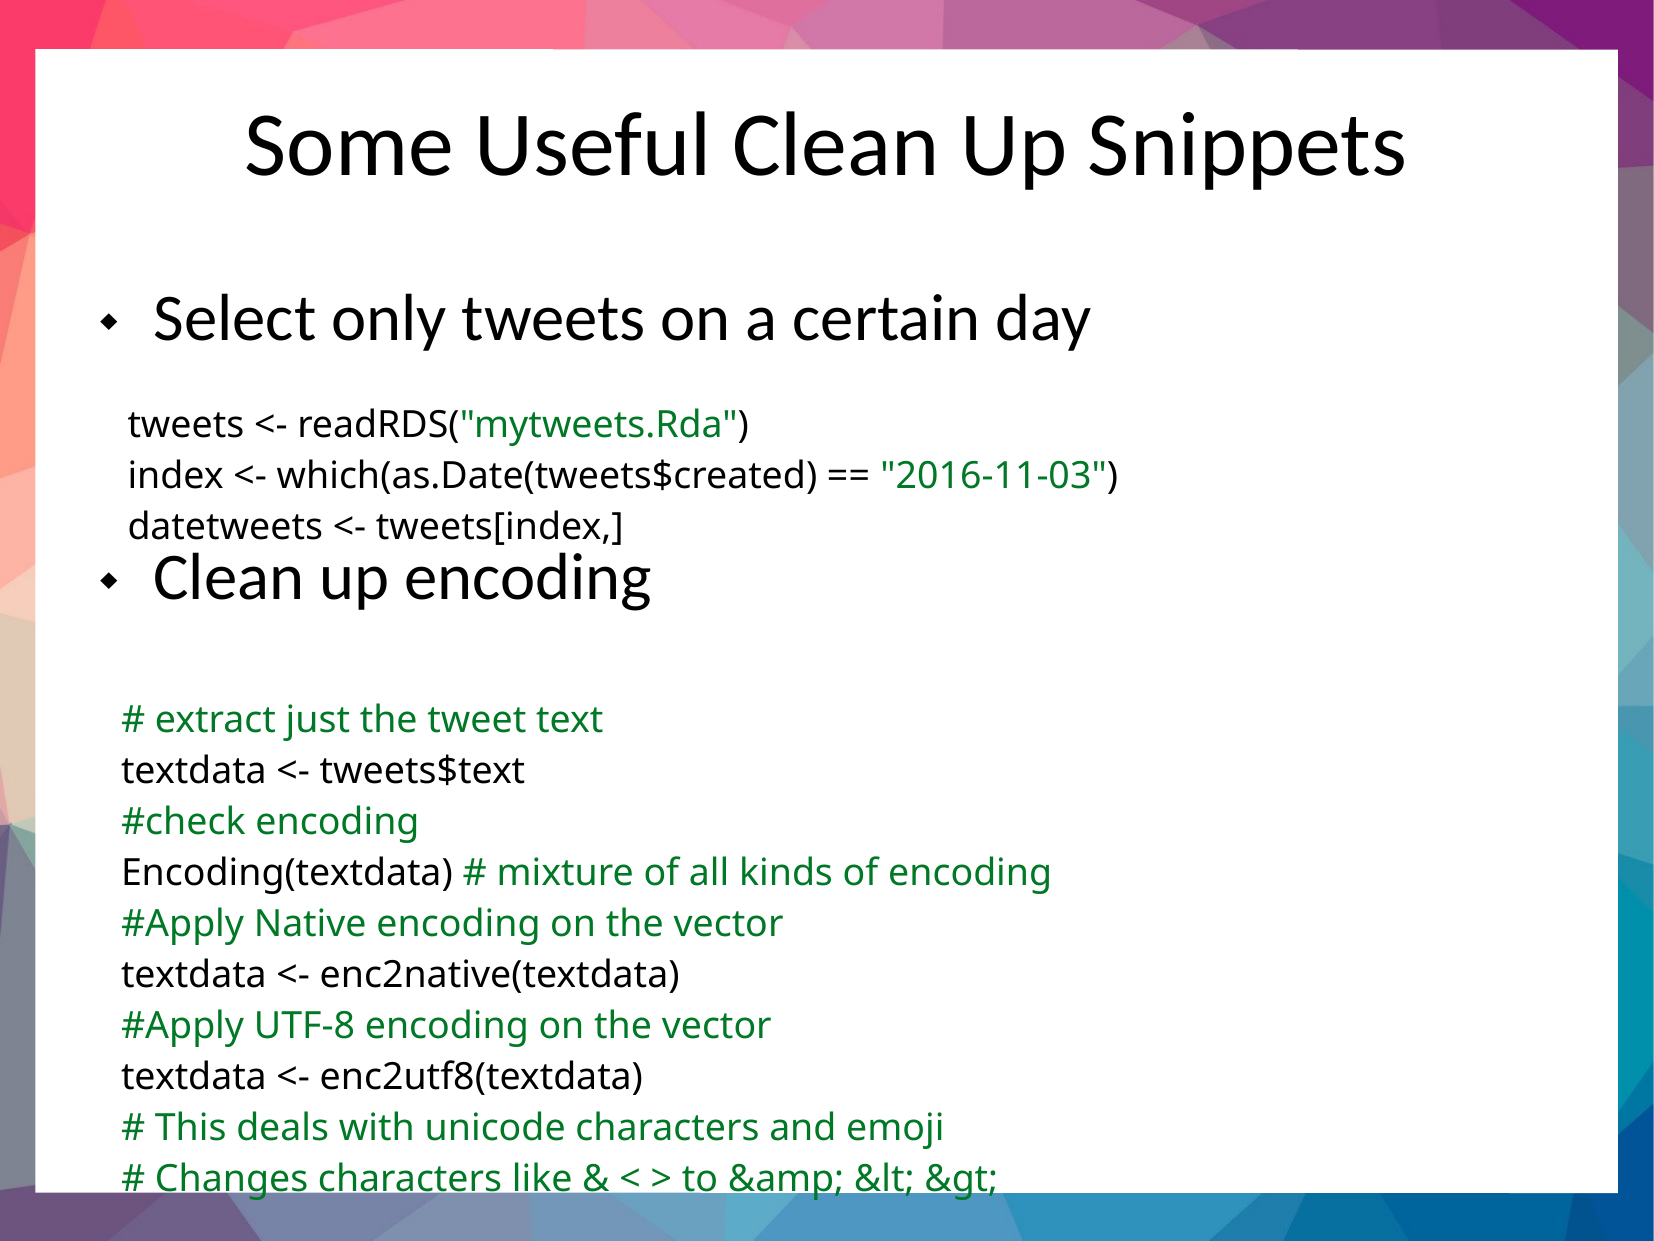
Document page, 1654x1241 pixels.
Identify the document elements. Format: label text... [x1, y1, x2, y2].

text_box # extract just the tweet text textdata <- tweets$text #check encoding Encoding(textdata) # mixture of all kinds of encoding #Apply Native encoding on the vector textdata <- enc2native(textdata) #Apply UTF-8 encoding on the vector textdata <- enc2utf8(textdata) # This deals with unicode characters and emoji # Changes characters like & < > to &amp; &lt; &gt; [106, 685, 1370, 1140]
text_box tweets <- readRDS("mytweets.Rda") index <- which(as.Date(tweets$created) == "2016-11-03") datetweets <- tweets[index,] [112, 389, 1554, 567]
picture [0, 0, 1654, 1241]
picture [1385, 1106, 1654, 1241]
title Some Useful Clean Up Snippets [82, 49, 1571, 257]
list Select only tweets on a certain day Clean up encoding [82, 290, 1571, 1010]
